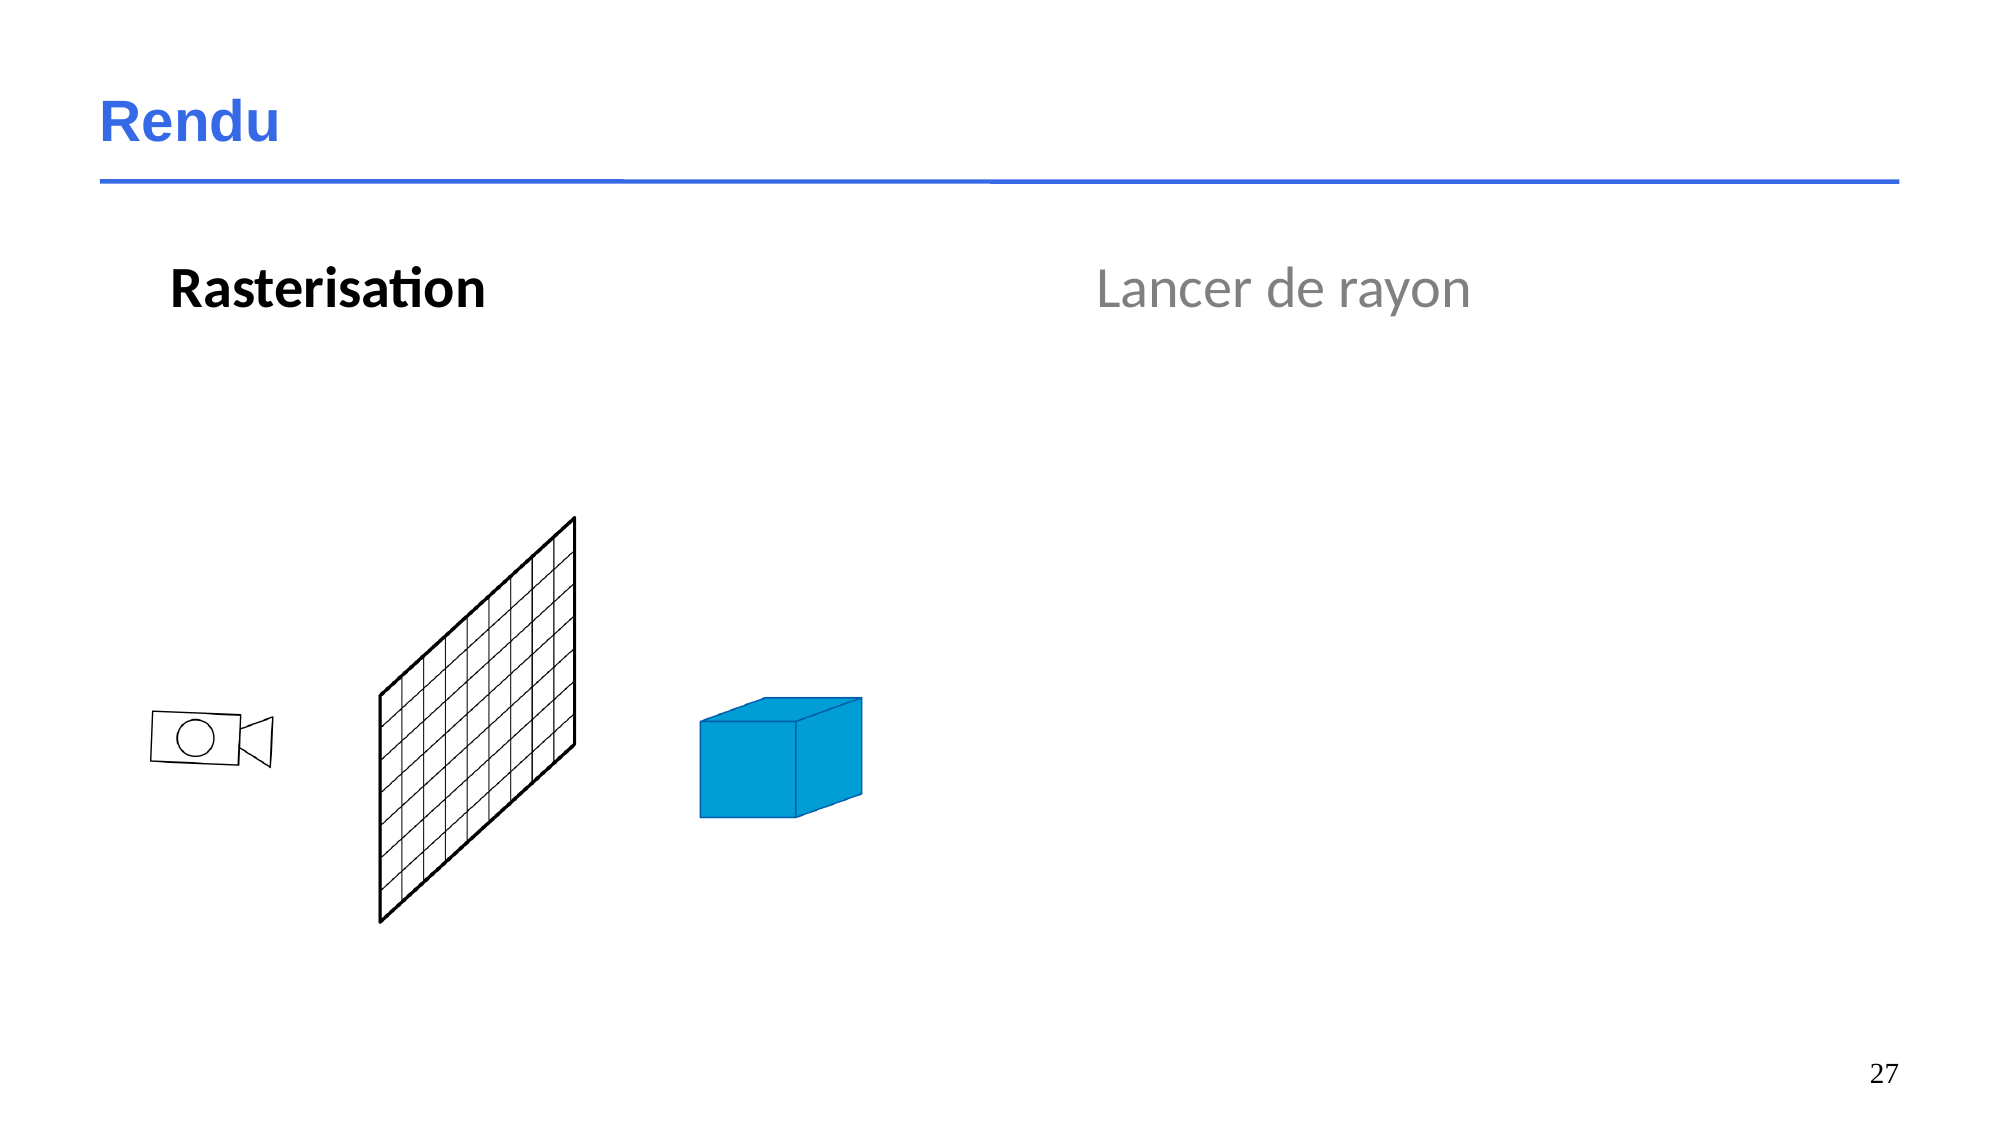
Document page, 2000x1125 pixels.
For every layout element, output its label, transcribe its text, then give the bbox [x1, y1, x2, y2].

title Rendu [99, 27, 1900, 215]
list Rasterisation Lancer de rayon [99, 263, 1900, 976]
picture [144, 449, 959, 976]
